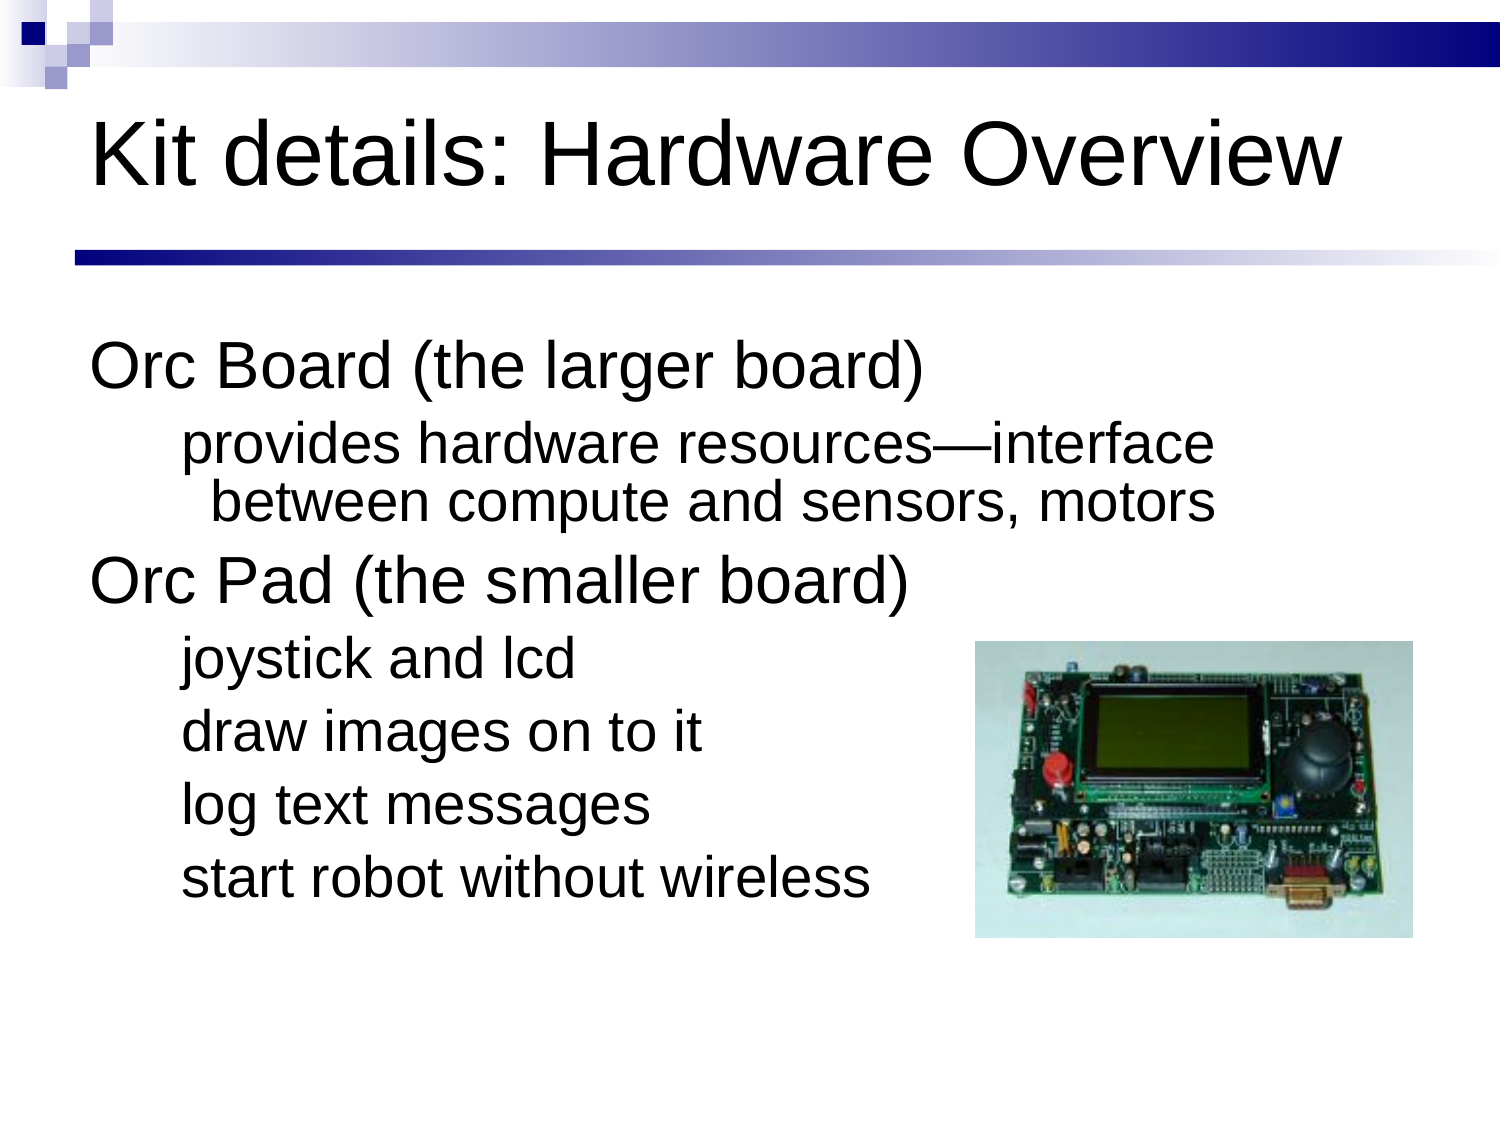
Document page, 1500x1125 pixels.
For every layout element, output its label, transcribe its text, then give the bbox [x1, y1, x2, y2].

title Kit details: Hardware Overview [75, 75, 1426, 238]
list Orc Board (the larger board) provides hardware resources—interface between compute and sensors, motors Orc Pad (the smaller board) joystick and lcd draw images on to it log text messages start robot without wireless [75, 324, 1426, 963]
picture [975, 641, 1413, 938]
